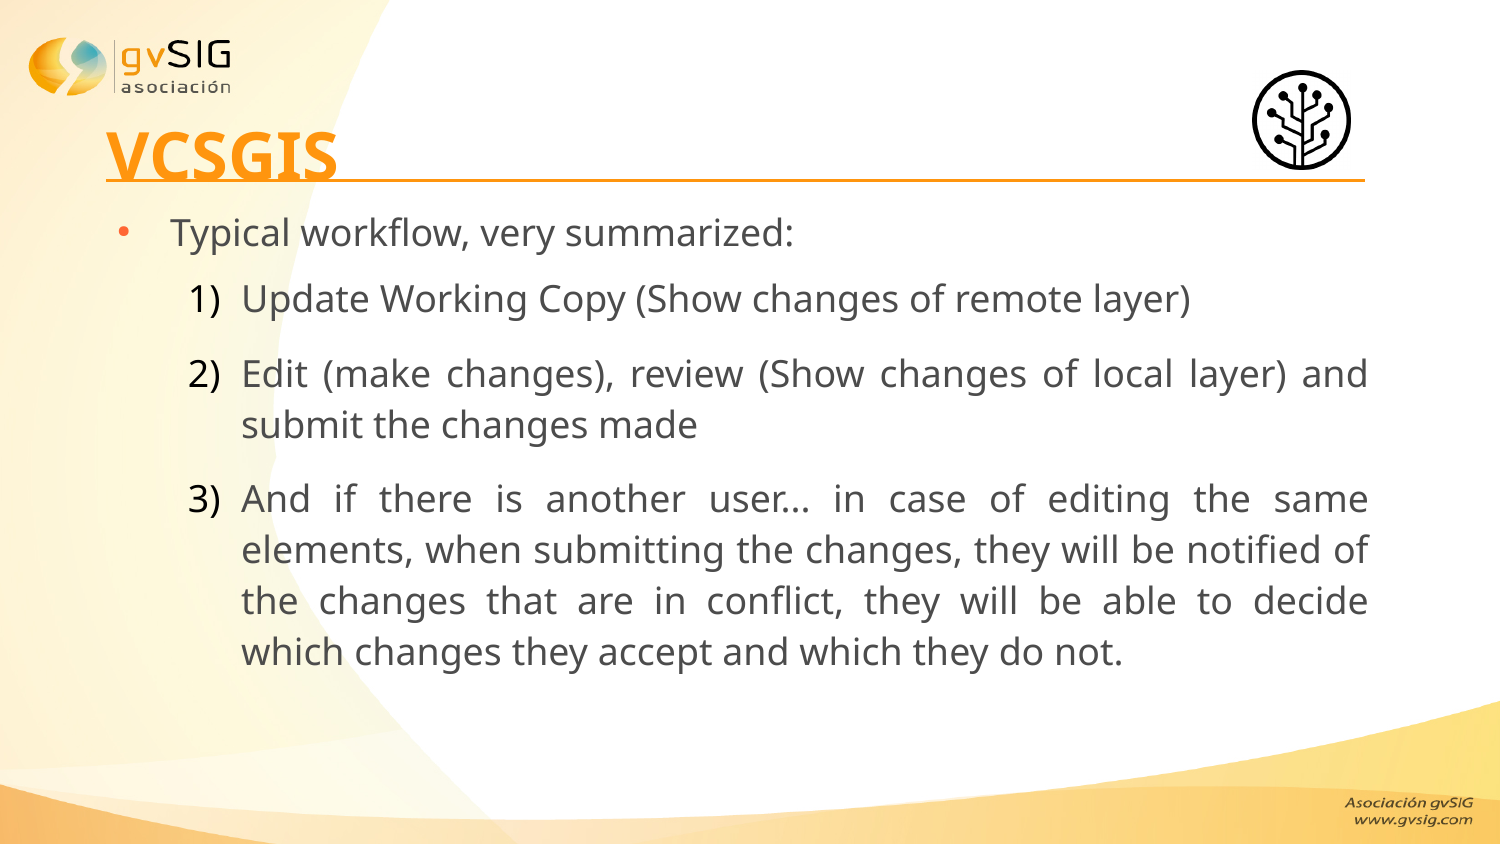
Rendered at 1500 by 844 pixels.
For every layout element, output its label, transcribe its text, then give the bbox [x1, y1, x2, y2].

picture [0, 0, 1500, 844]
title VCSGIS [106, 115, 1457, 193]
list Typical workflow, very summarized: Update Working Copy (Show changes of remote layer) Edit (make changes), review (Show changes of local layer) and submit the changes made And if there is another user... in case of editing the same elements, when submitting the changes, they will be notified of the changes that are in conflict, they will be able to decide which changes they accept and which they do not. [99, 206, 1371, 733]
